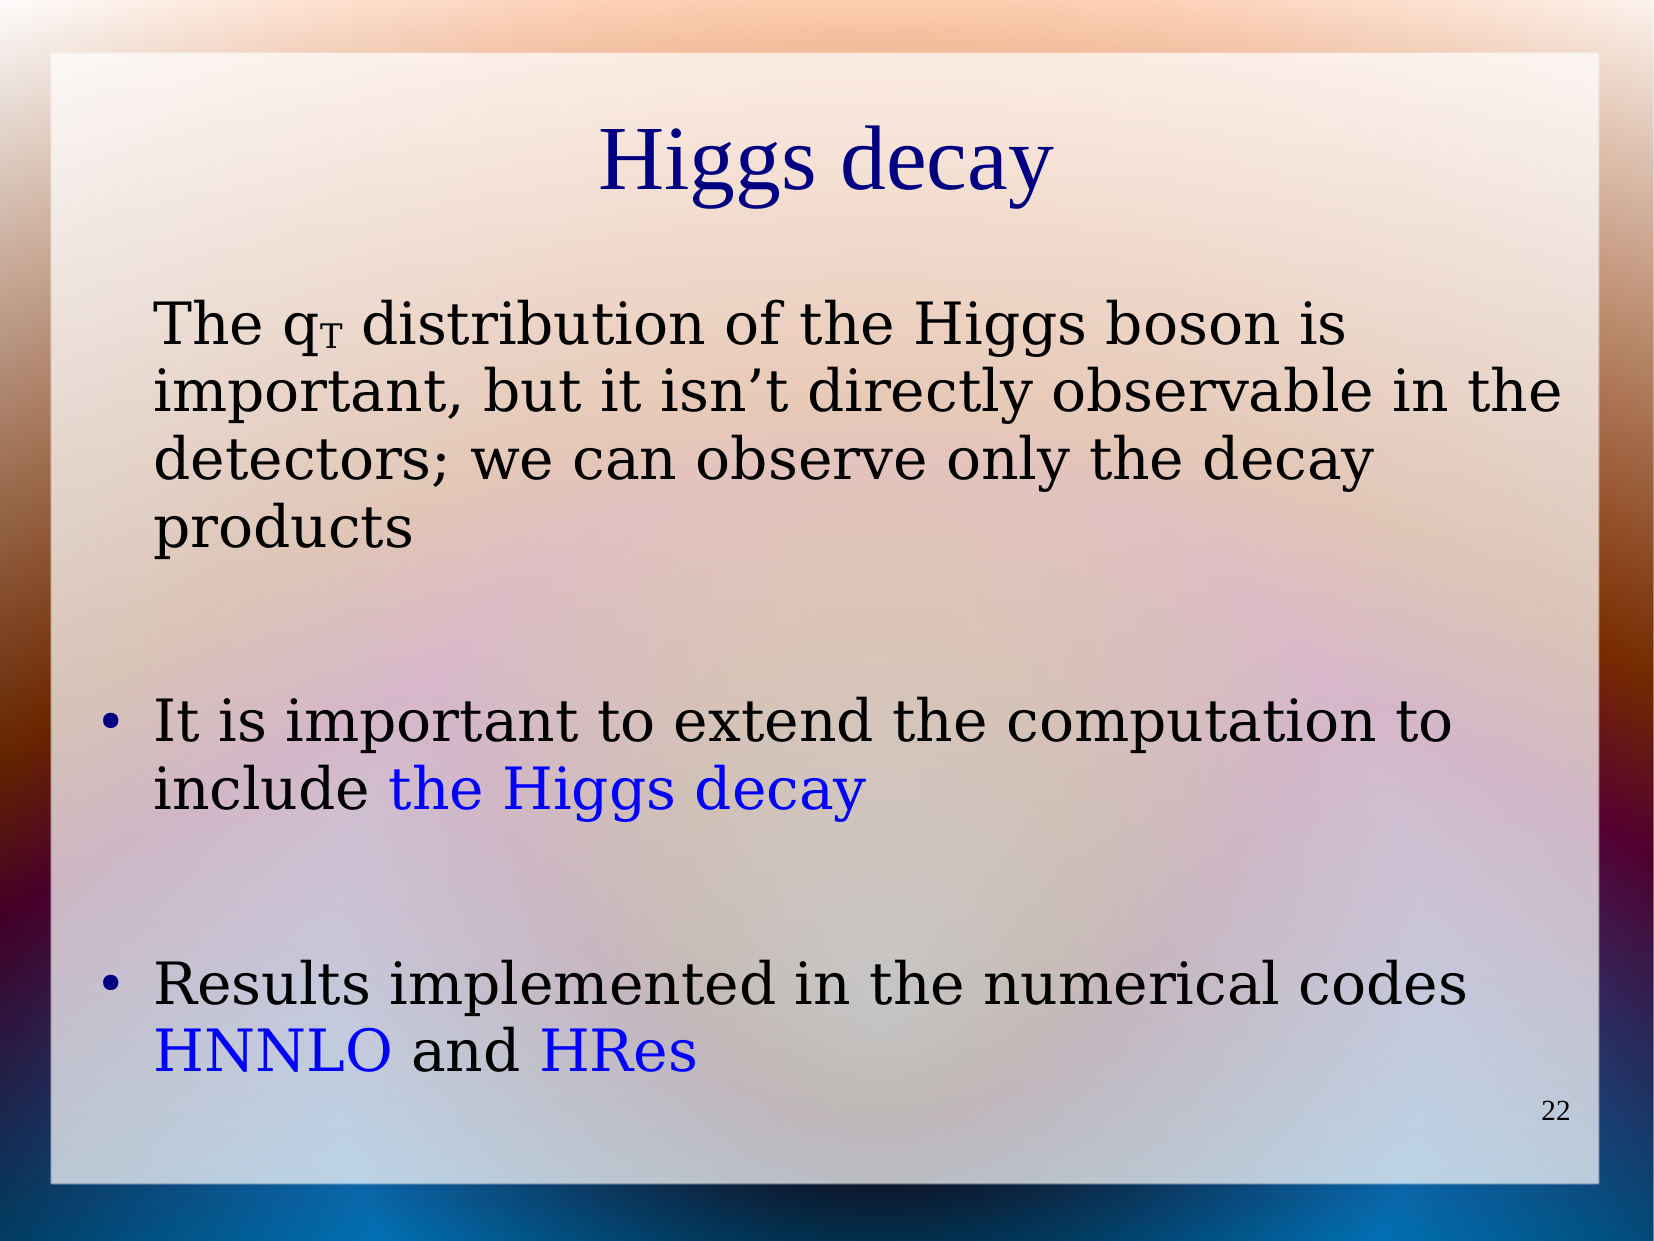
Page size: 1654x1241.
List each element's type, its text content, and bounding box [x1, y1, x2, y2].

picture [0, 0, 1654, 1241]
list The qT distribution of the Higgs boson is important, but it isn’t directly observable in the detectors; we can observe only the decay products It is important to extend the computation to include the Higgs decay Results implemented in the numerical codes HNNLO and HRes [82, 290, 1571, 1105]
title Higgs decay [82, 55, 1571, 263]
